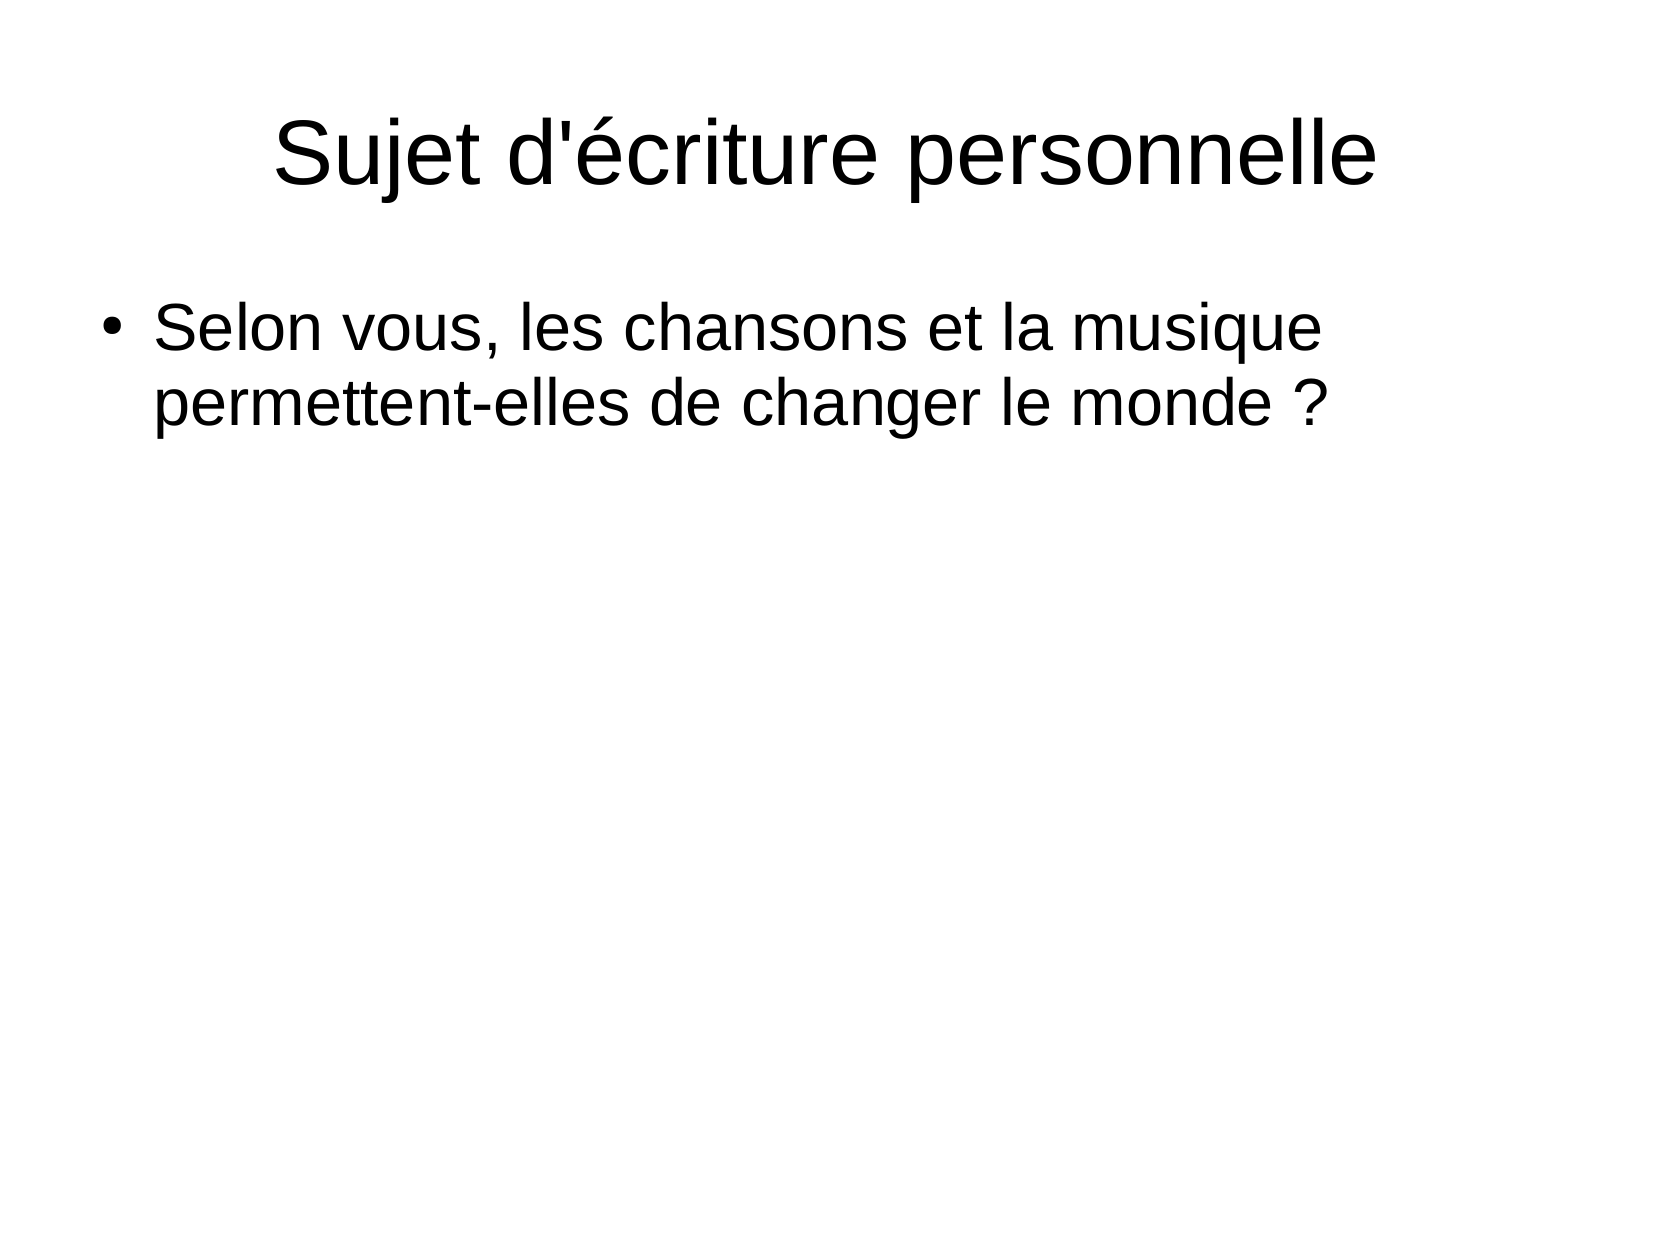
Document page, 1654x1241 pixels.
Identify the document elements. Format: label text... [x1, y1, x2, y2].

list Selon vous, les chansons et la musique permettent-elles de changer le monde ? [82, 290, 1571, 1010]
title Sujet d'écriture personnelle [82, 49, 1571, 257]
